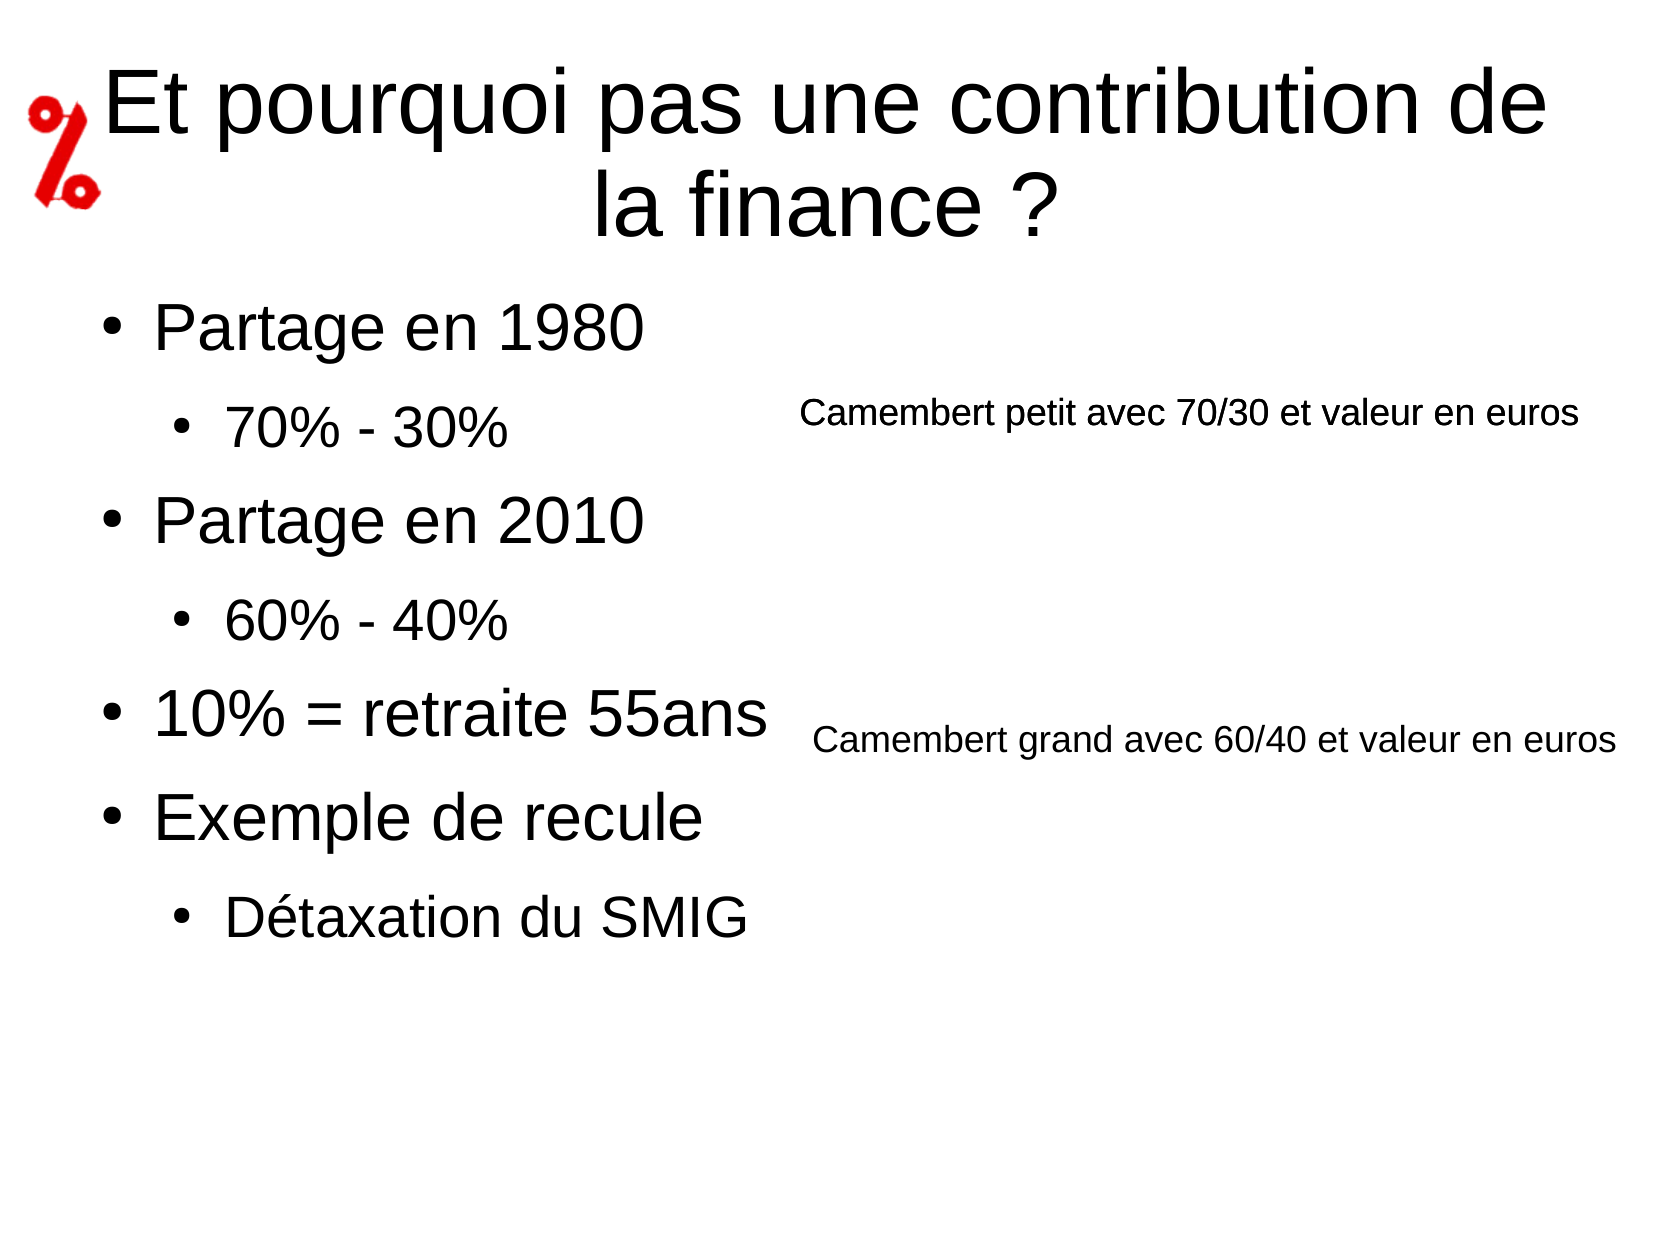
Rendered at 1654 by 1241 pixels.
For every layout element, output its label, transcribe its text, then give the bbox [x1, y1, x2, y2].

picture [0, 88, 82, 219]
text_box Camembert grand avec 60/40 et valeur en euros [797, 710, 1632, 768]
list Partage en 1980 70% - 30% Partage en 2010 60% - 40% 10% = retraite 55ans Exemple de recule Détaxation du SMIG [82, 290, 809, 1109]
title Et pourquoi pas une contribution de la finance ? [82, 50, 1571, 256]
text_box Camembert petit avec 70/30 et valeur en euros [784, 383, 1595, 441]
